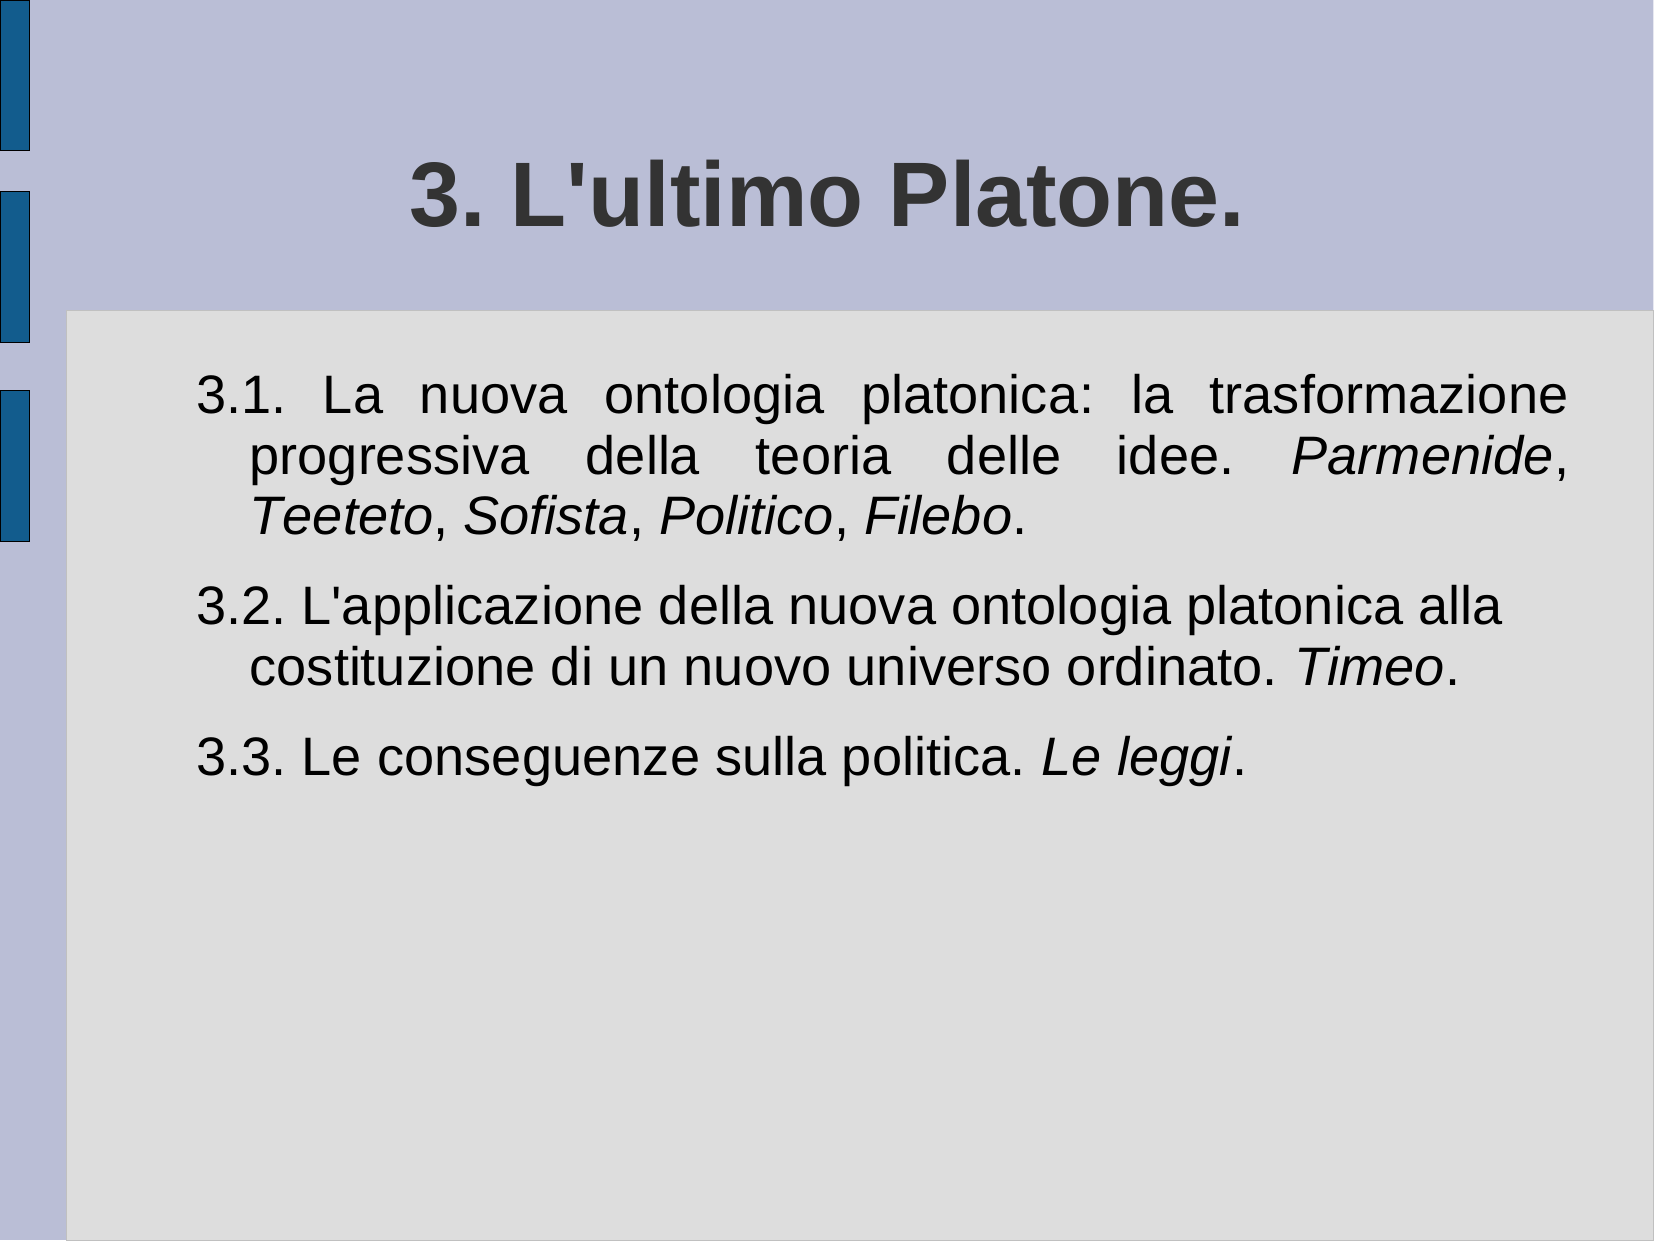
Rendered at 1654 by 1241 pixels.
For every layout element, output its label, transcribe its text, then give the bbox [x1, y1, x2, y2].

title 3. L'ultimo Platone. [121, 91, 1534, 299]
list 3.1. La nuova ontologia platonica: la trasformazione progressiva della teoria delle idee. Parmenide, Teeteto, Sofista, Politico, Filebo. 3.2. L'applicazione della nuova ontologia platonica alla costituzione di un nuovo universo ordinato. Timeo. 3.3. Le conseguenze sulla politica. Le leggi. [178, 364, 1570, 1147]
